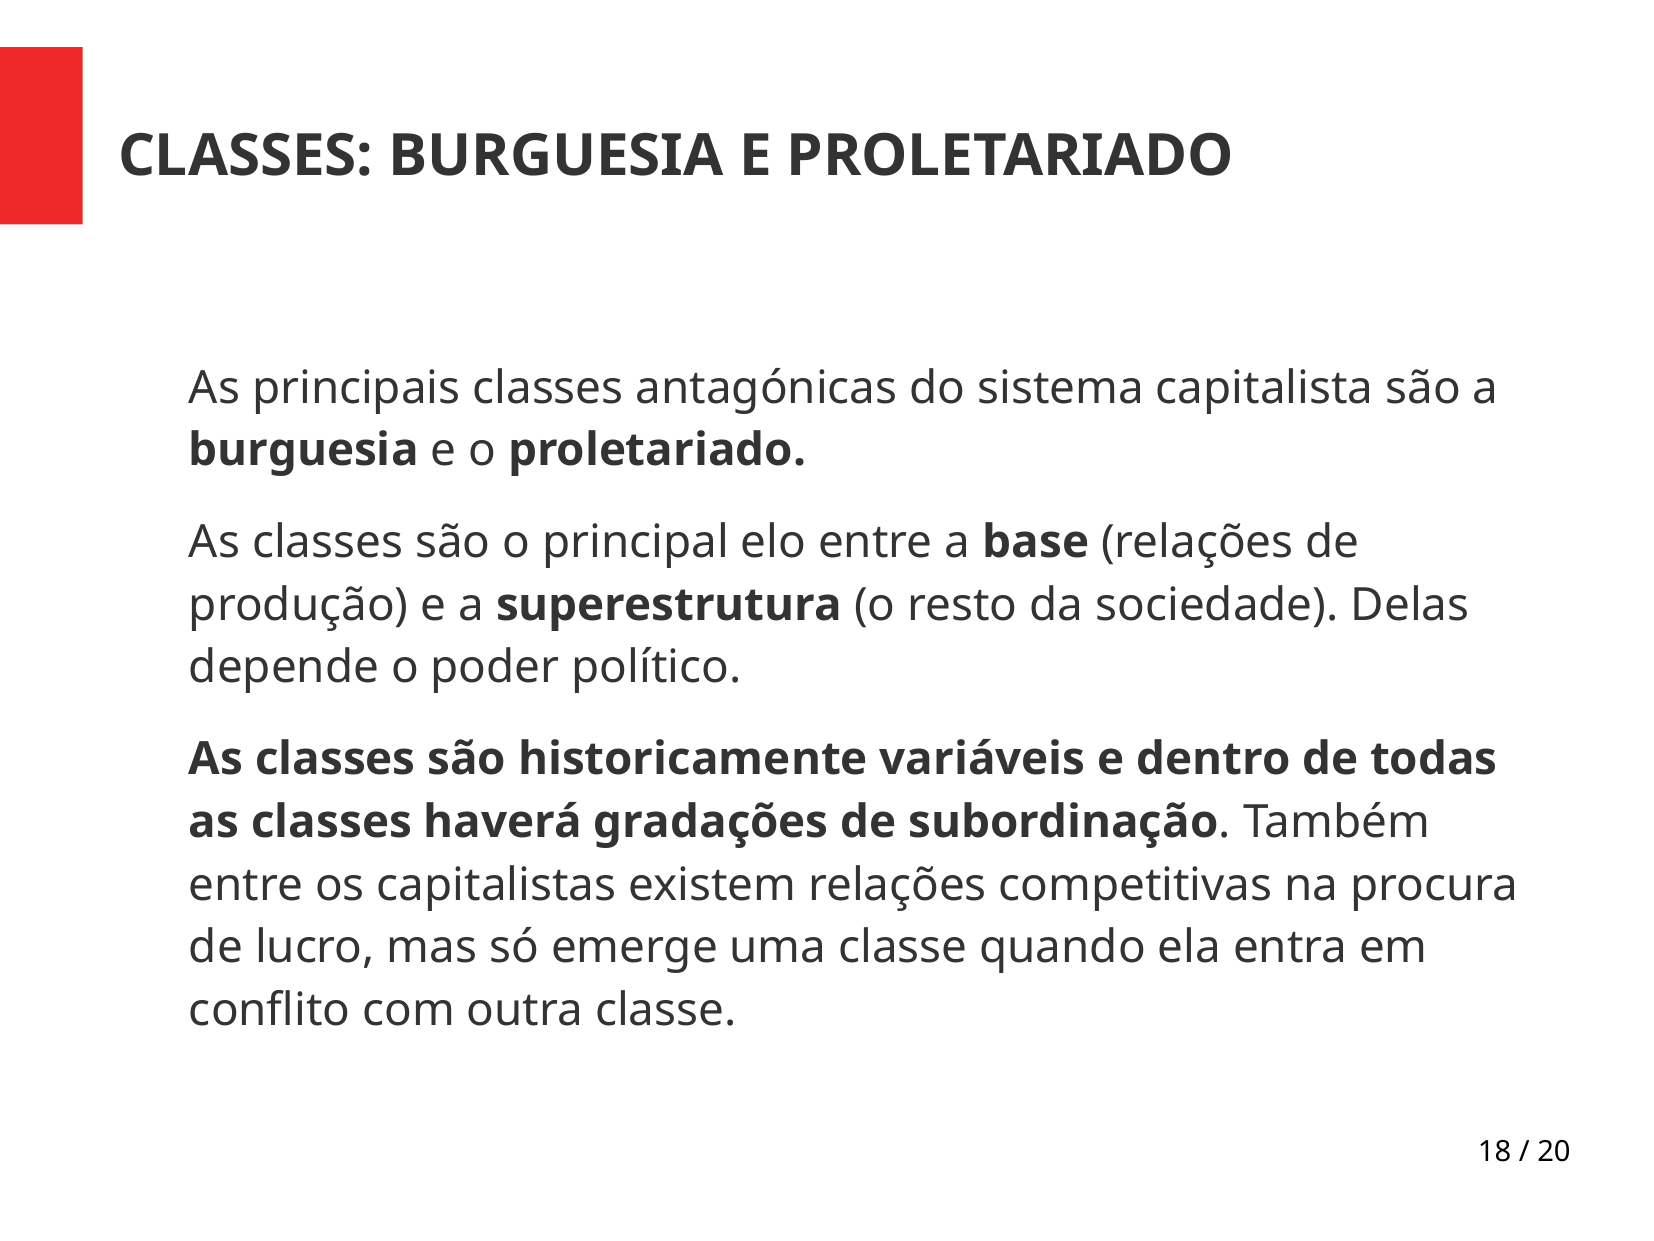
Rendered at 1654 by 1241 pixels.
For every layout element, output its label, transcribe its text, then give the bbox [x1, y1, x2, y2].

list As principais classes antagónicas do sistema capitalista são a burguesia e o proletariado. As classes são o principal elo entre a base (relações de produção) e a superestrutura (o resto da sociedade). Delas depende o poder político. As classes são historicamente variáveis e dentro de todas as classes haverá gradações de subordinação. Também entre os capitalistas existem relações competitivas na procura de lucro, mas só emerge uma classe quando ela entra em conflito com outra classe. [118, 354, 1536, 1074]
title CLASSES: BURGUESIA E PROLETARIADO [118, 49, 1571, 257]
